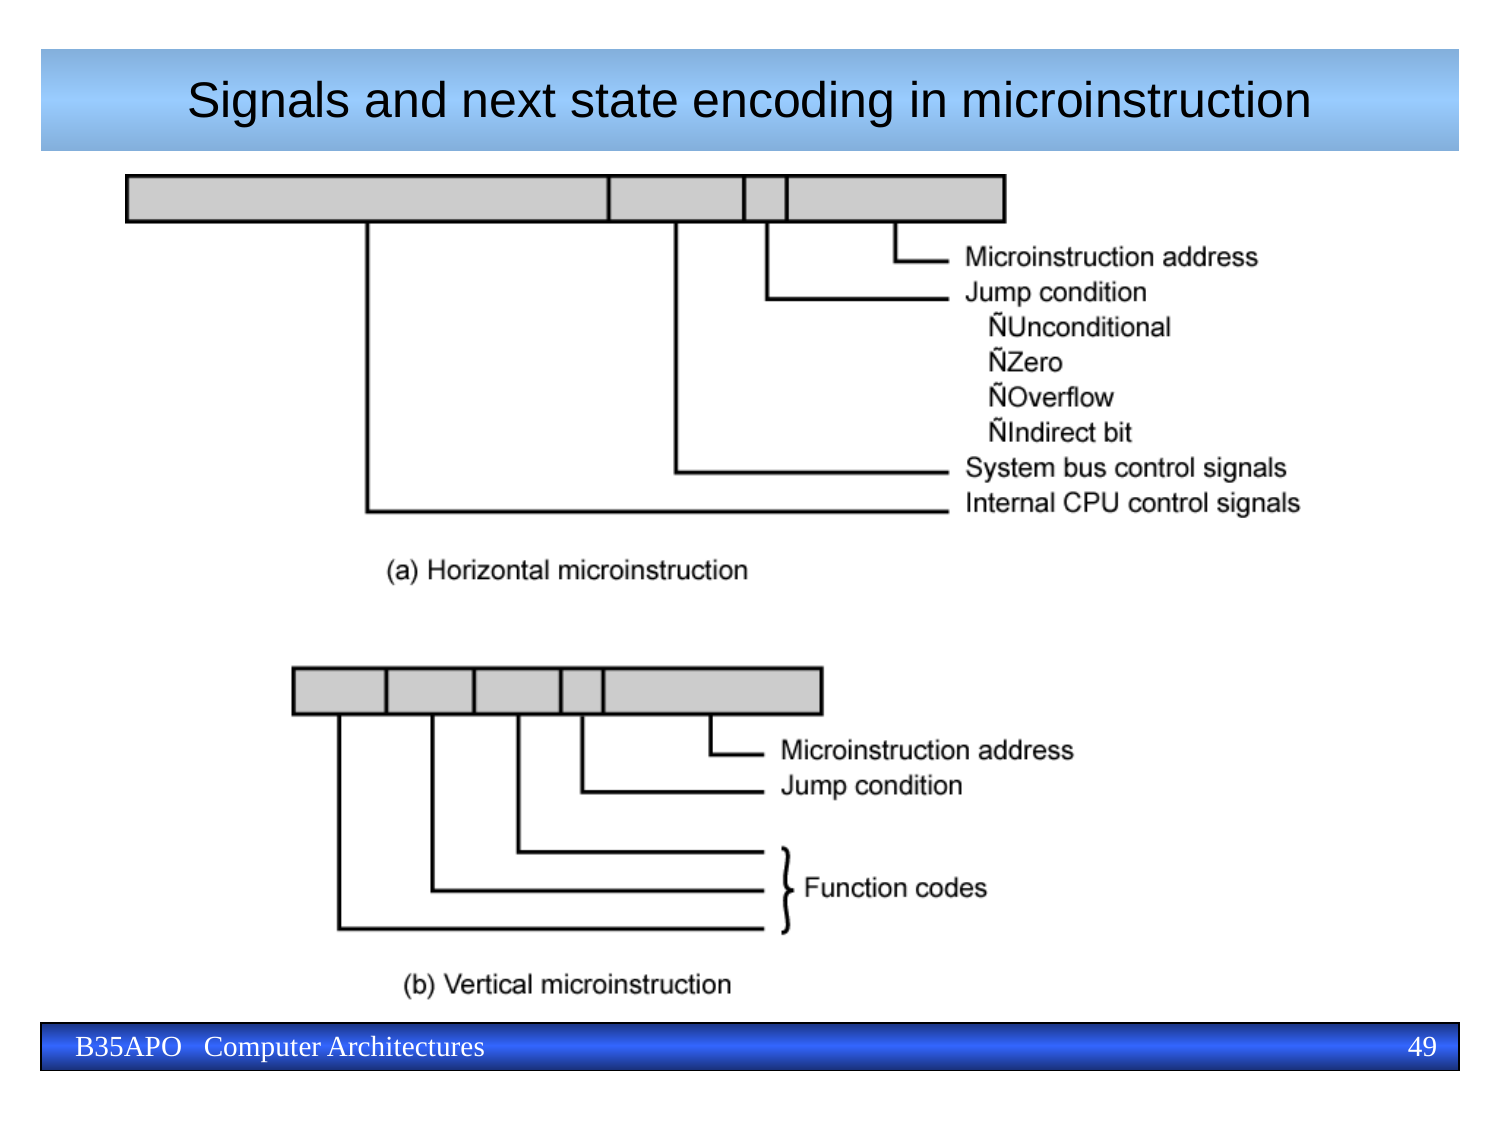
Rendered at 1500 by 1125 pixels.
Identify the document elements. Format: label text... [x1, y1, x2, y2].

picture [125, 174, 1301, 1004]
title Signals and next state encoding in microinstruction [41, 49, 1459, 151]
